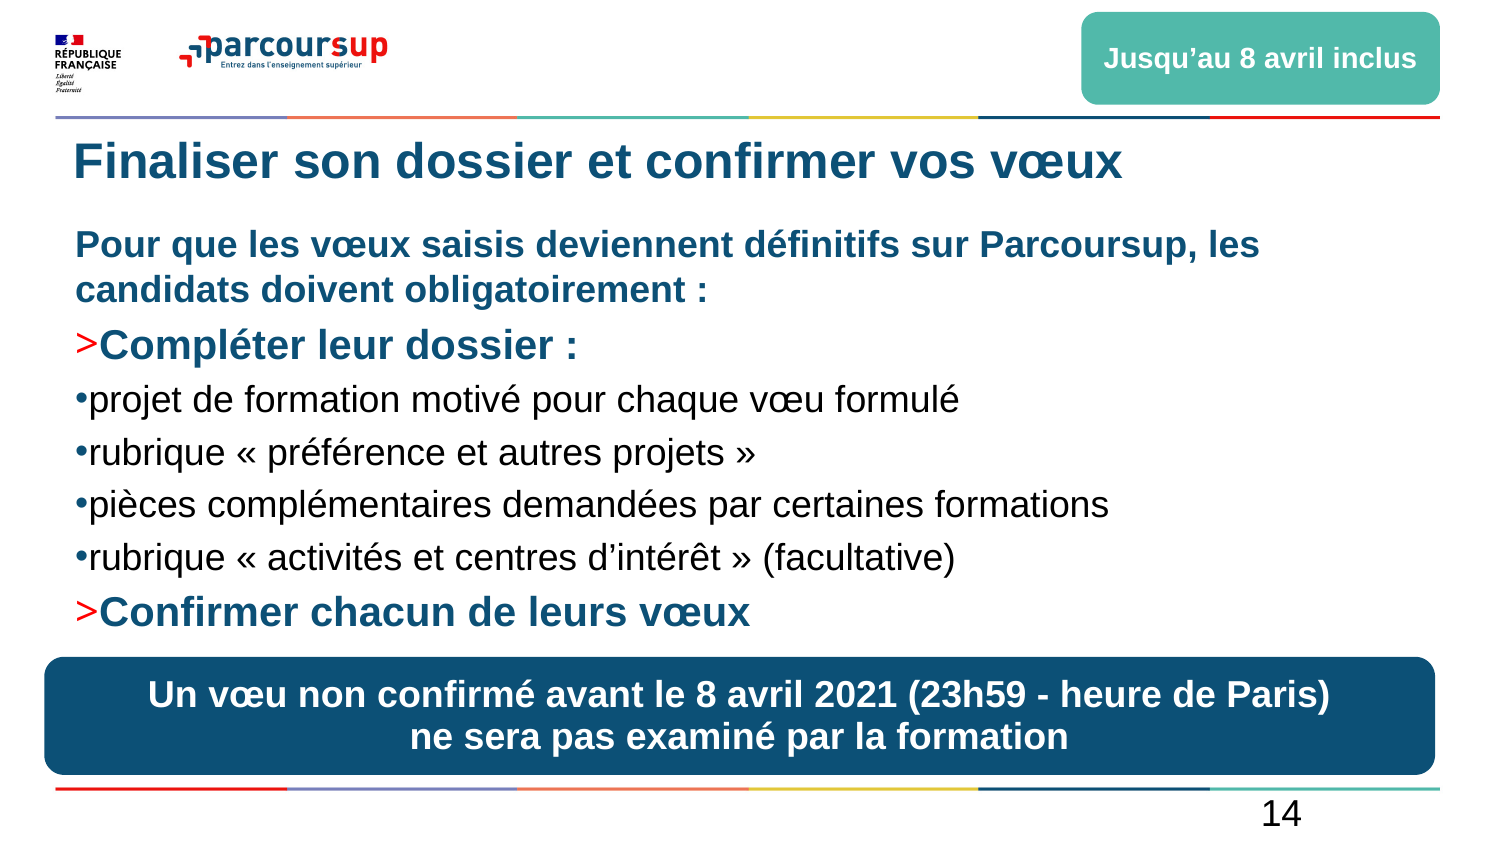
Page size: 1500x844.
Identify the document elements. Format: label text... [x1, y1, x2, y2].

text_box Un vœu non confirmé avant le 8 avril 2021 (23h59 - heure de Paris) ne sera pas examiné par la formation [44, 656, 1436, 775]
title Finaliser son dossier et confirmer vos vœux [59, 128, 1441, 202]
list Pour que les vœux saisis deviennent définitifs sur Parcoursup, les candidats doivent obligatoirement : Compléter leur dossier : projet de formation motivé pour chaque vœu formulé rubrique « préférence et autres projets » pièces complémentaires demandées par certaines formations rubrique « activités et centres d’intérêt » (facultative) Confirmer chacun de leurs vœux [60, 212, 1443, 753]
text_box Jusqu’au 8 avril inclus [1083, 14, 1438, 103]
text_box [1246, 784, 1438, 844]
